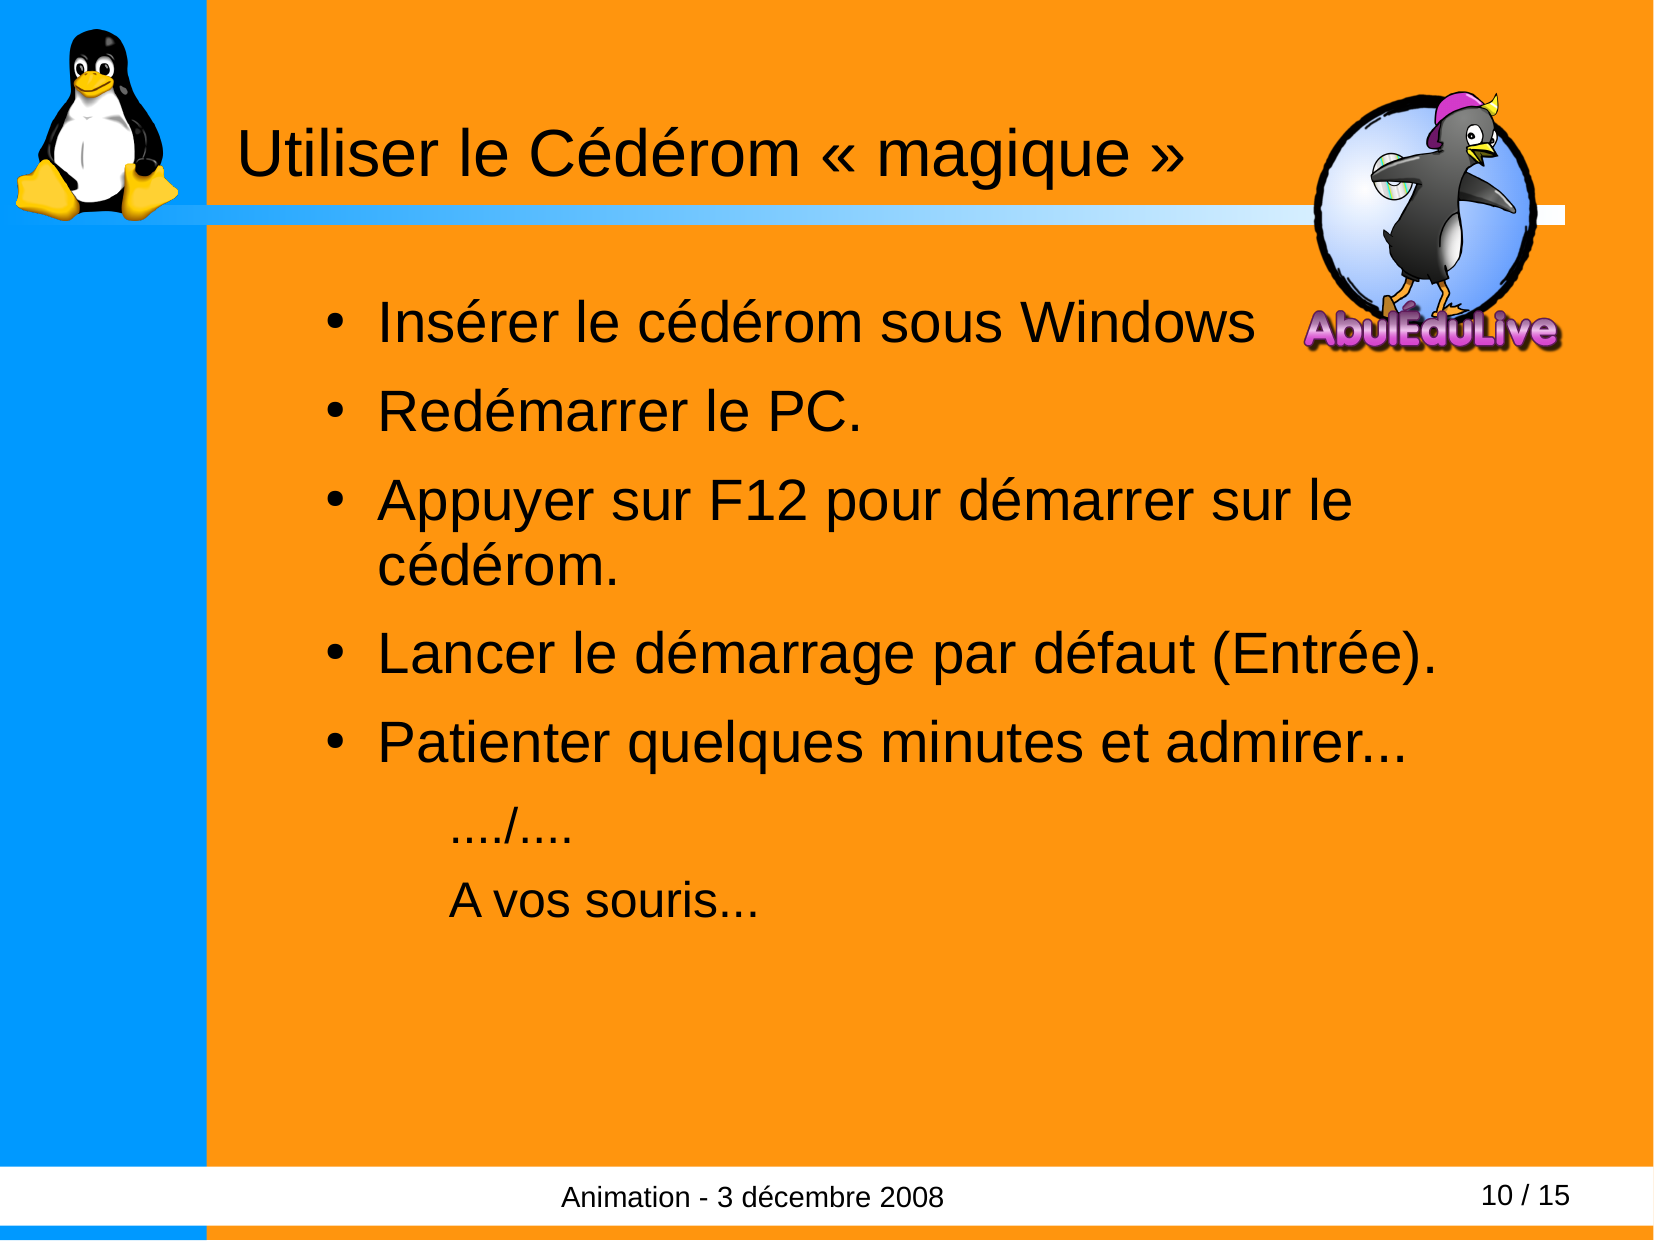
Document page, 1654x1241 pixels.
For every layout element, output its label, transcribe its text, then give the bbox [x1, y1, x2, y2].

list Insérer le cédérom sous Windows Redémarrer le PC. Appuyer sur F12 pour démarrer sur le cédérom. Lancer le démarrage par défaut (Entrée). Patienter quelques minutes et admirer... ..../.... A vos souris... [236, 290, 1571, 1109]
picture [16, 29, 178, 221]
picture [1299, 83, 1565, 355]
title Utiliser le Cédérom « magique » [236, 49, 1571, 257]
